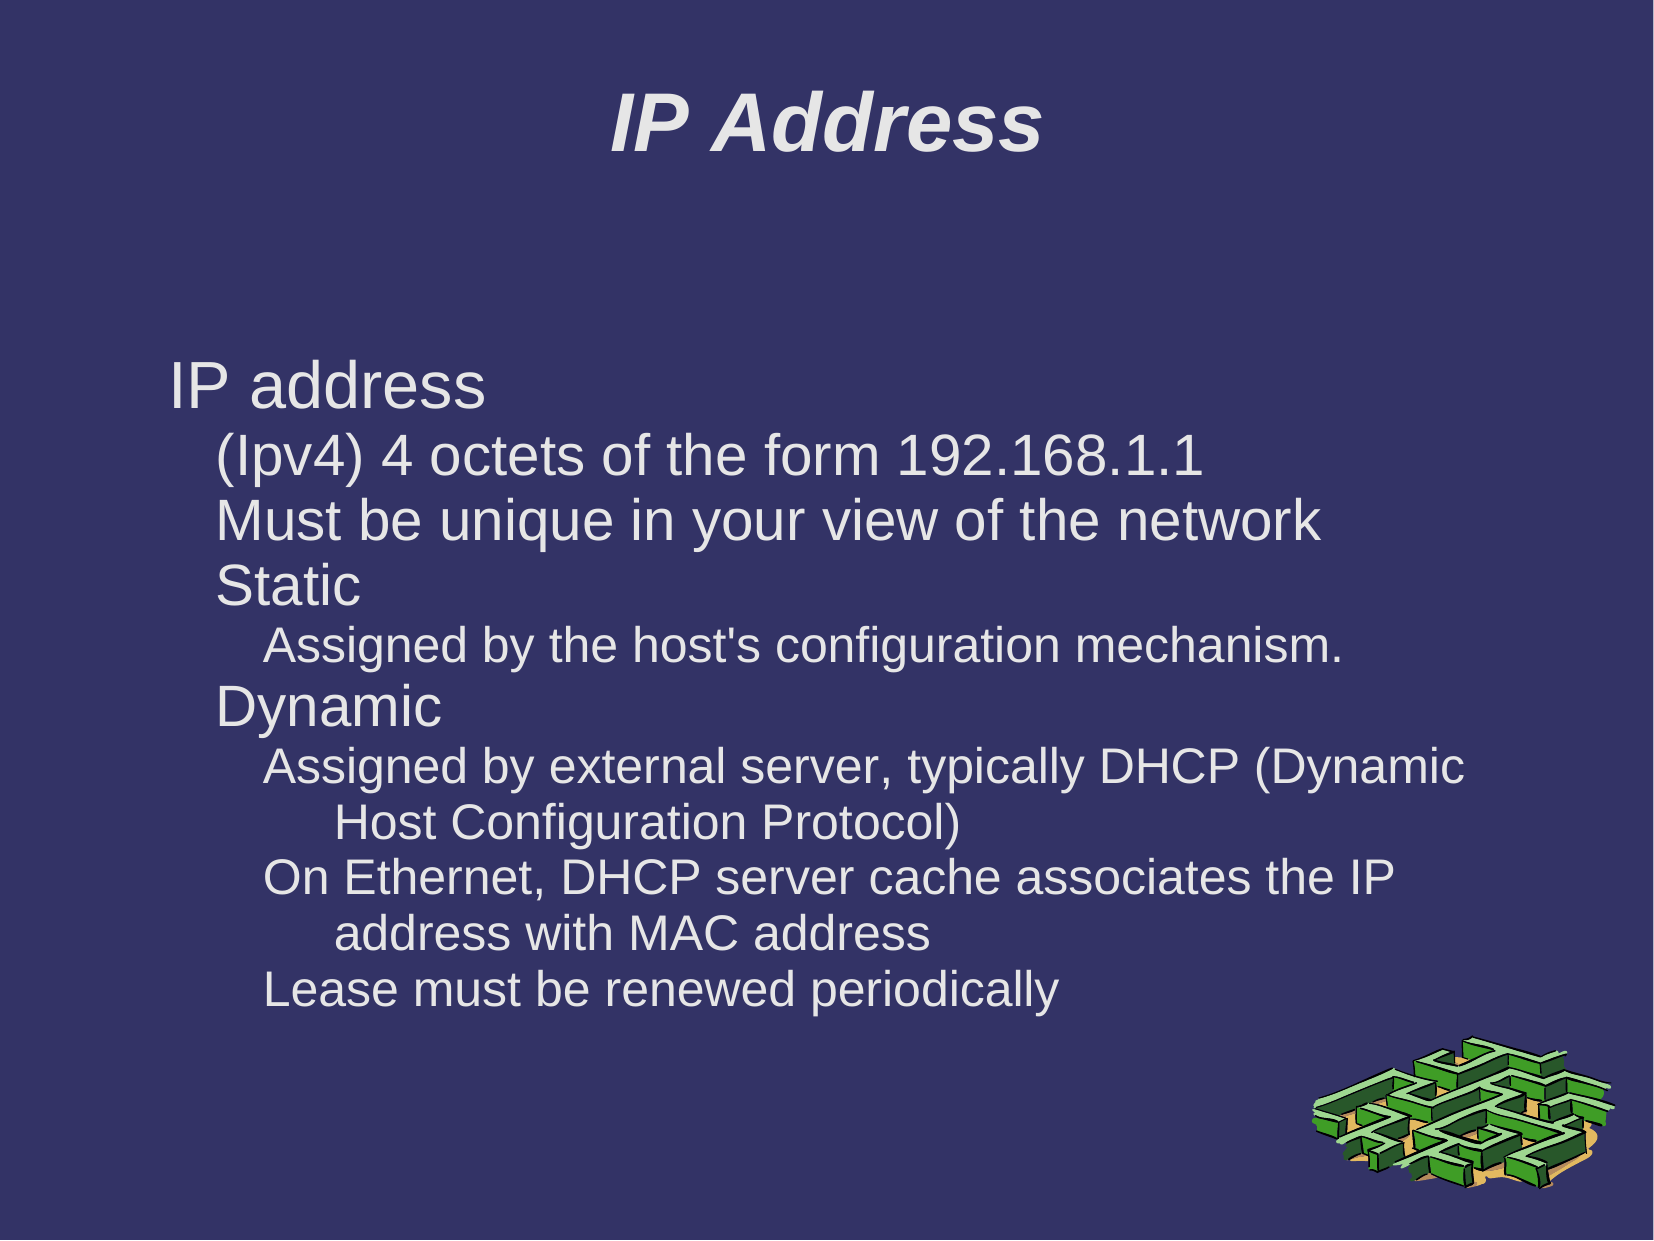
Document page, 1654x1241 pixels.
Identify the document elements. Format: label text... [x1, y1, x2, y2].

title IP Address [121, 19, 1534, 227]
list IP address (Ipv4) 4 octets of the form 192.168.1.1 Must be unique in your view of the network Static Assigned by the host's configuration mechanism. Dynamic Assigned by external server, typically DHCP (Dynamic Host Configuration Protocol) On Ethernet, DHCP server cache associates the IP address with MAC address Lease must be renewed periodically [156, 347, 1548, 1130]
